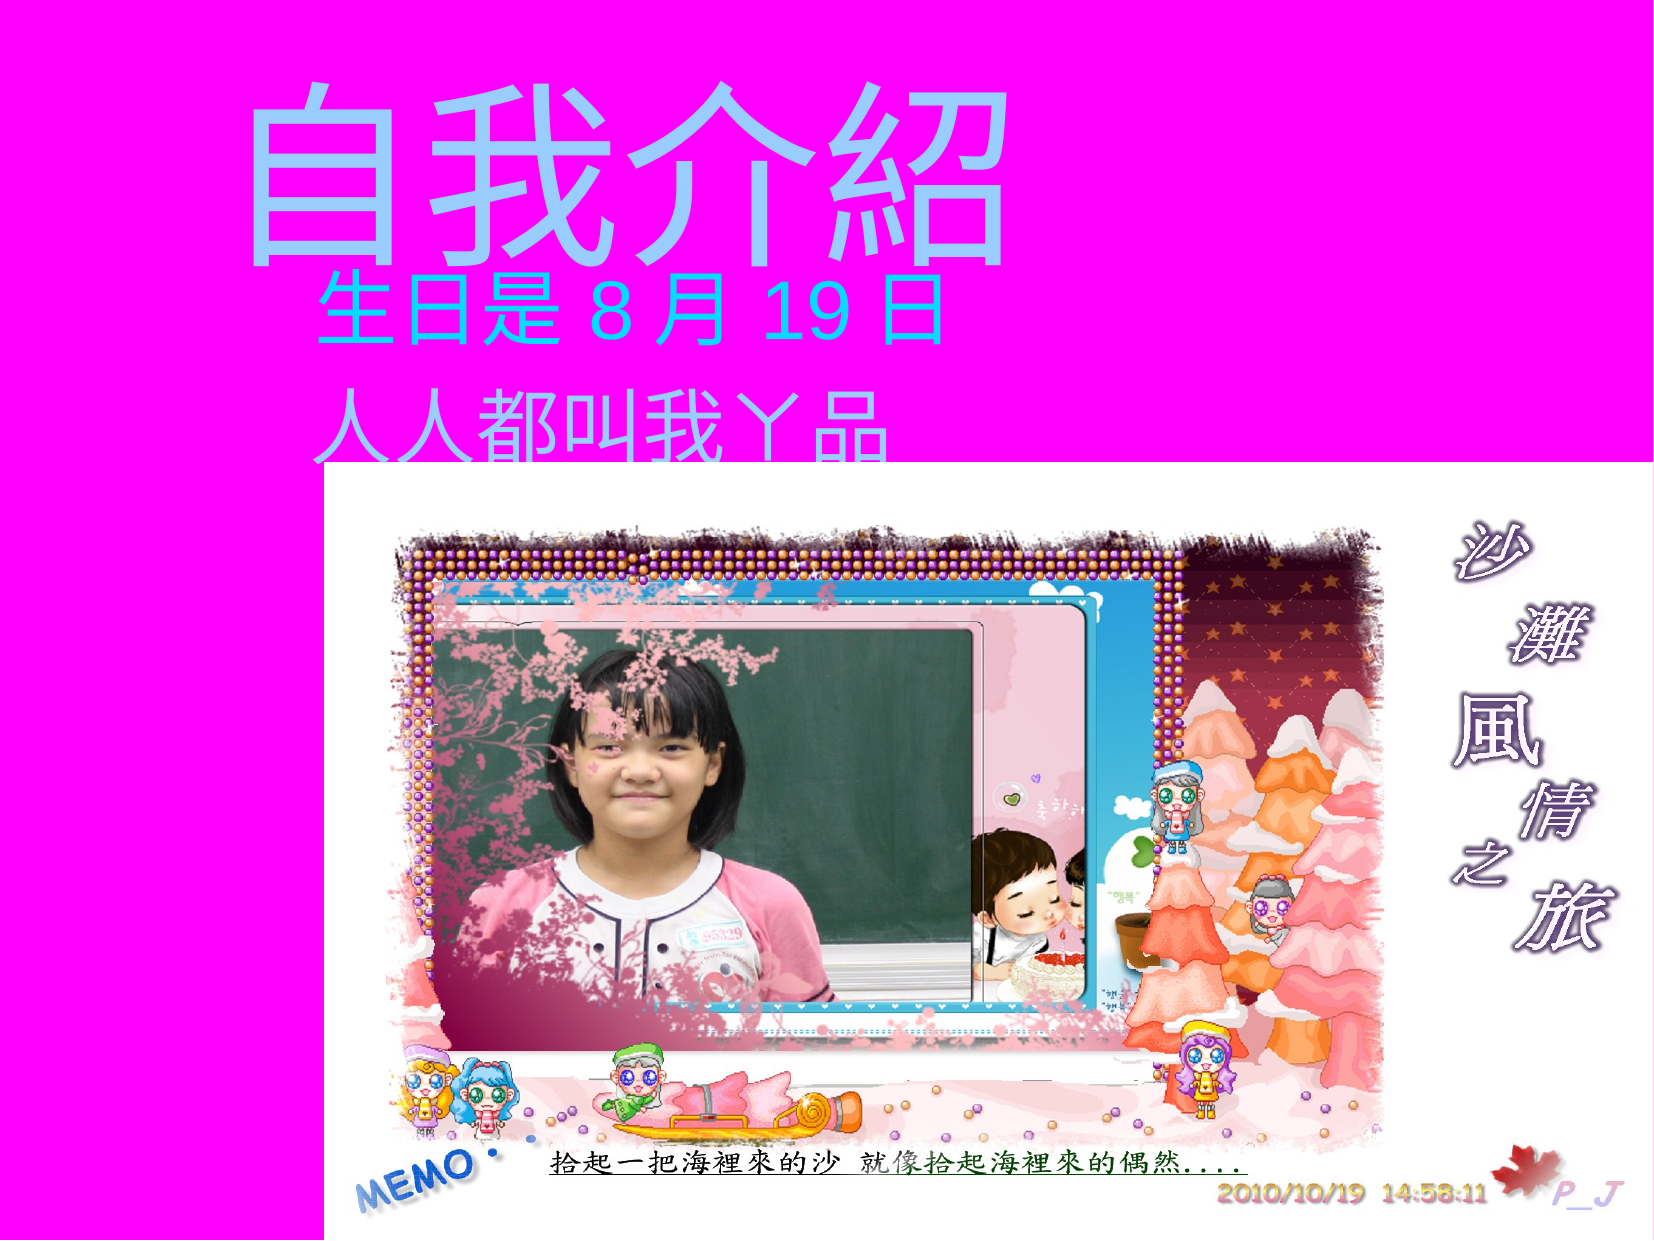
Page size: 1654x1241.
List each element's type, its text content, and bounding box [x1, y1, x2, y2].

picture [324, 462, 1654, 1241]
text_box 自我介紹 [206, 11, 1359, 266]
text_box 人人都叫我ㄚ品 [295, 354, 1152, 709]
text_box 生日是8月19日 [29, 236, 1241, 473]
